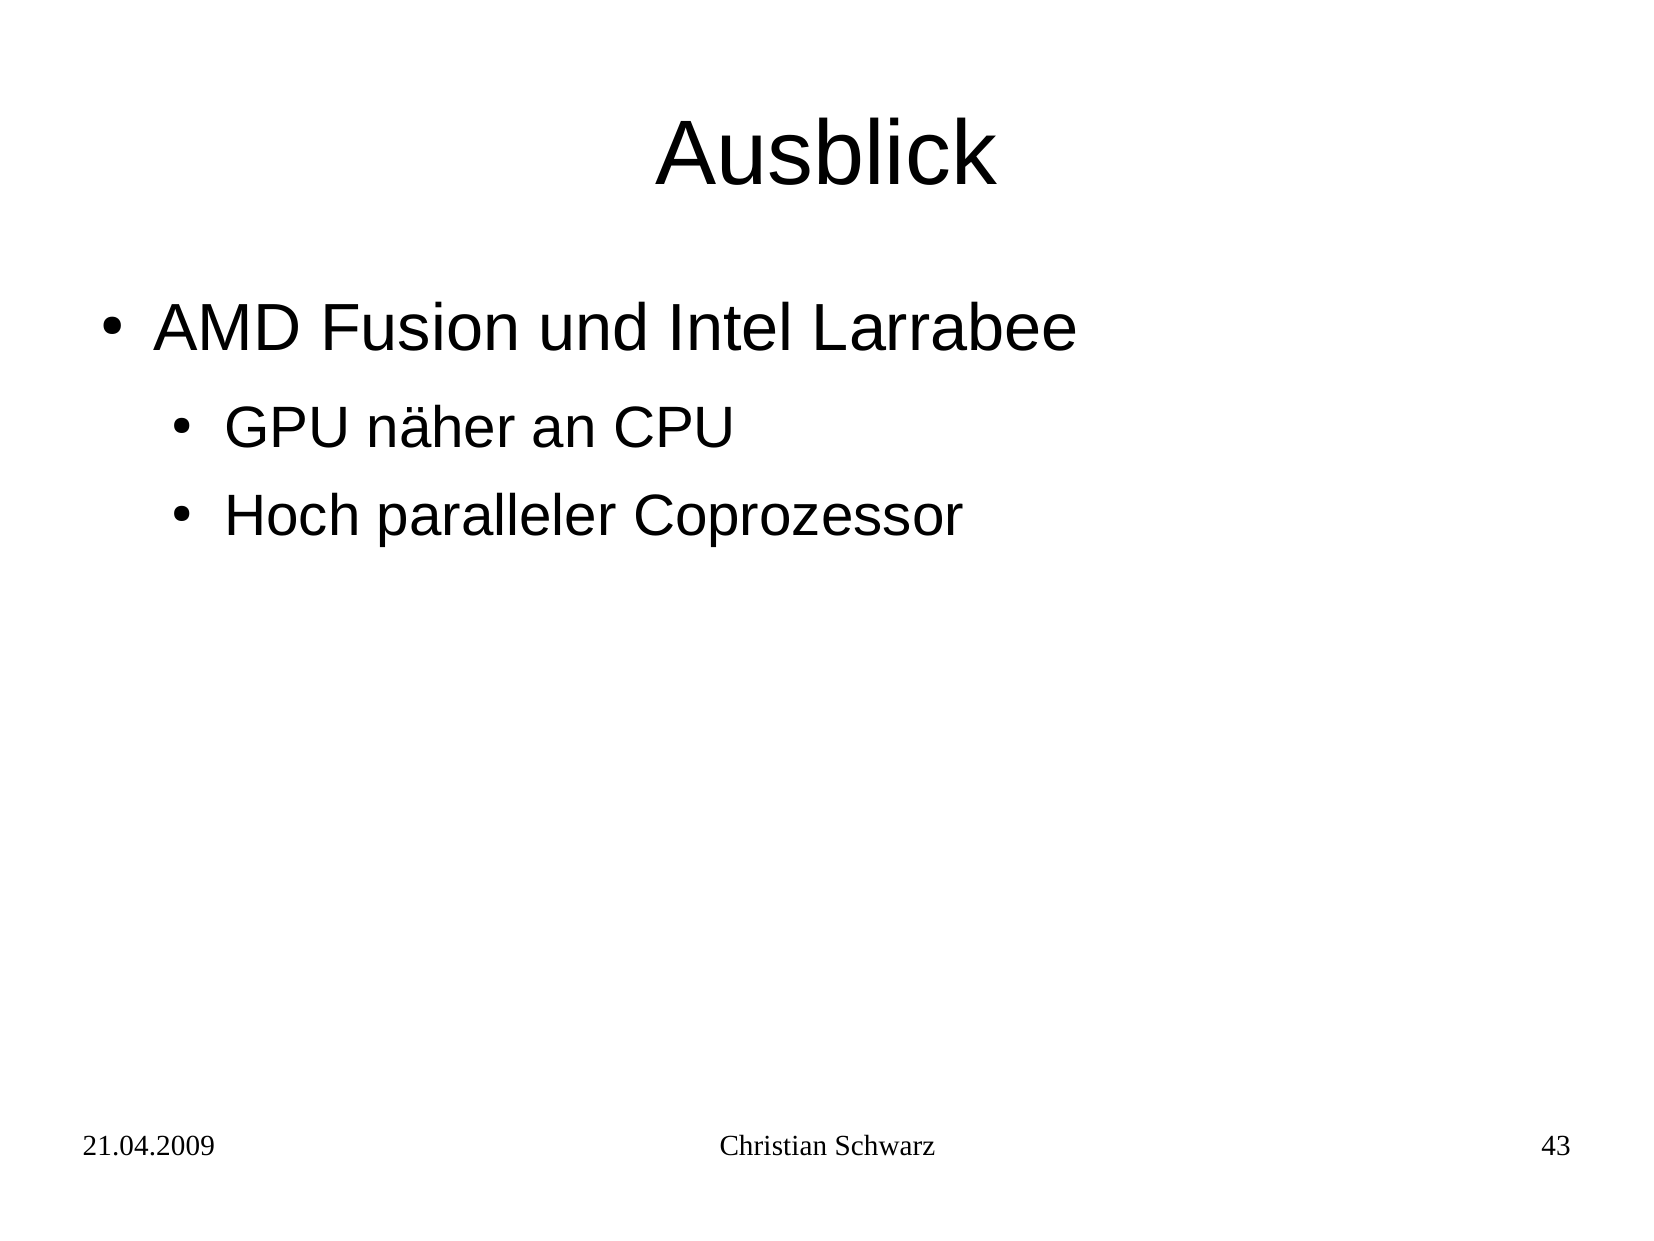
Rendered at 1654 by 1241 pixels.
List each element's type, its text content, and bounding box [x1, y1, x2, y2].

title Ausblick [82, 49, 1571, 257]
list AMD Fusion und Intel Larrabee GPU näher an CPU Hoch paralleler Coprozessor [82, 290, 1571, 1109]
